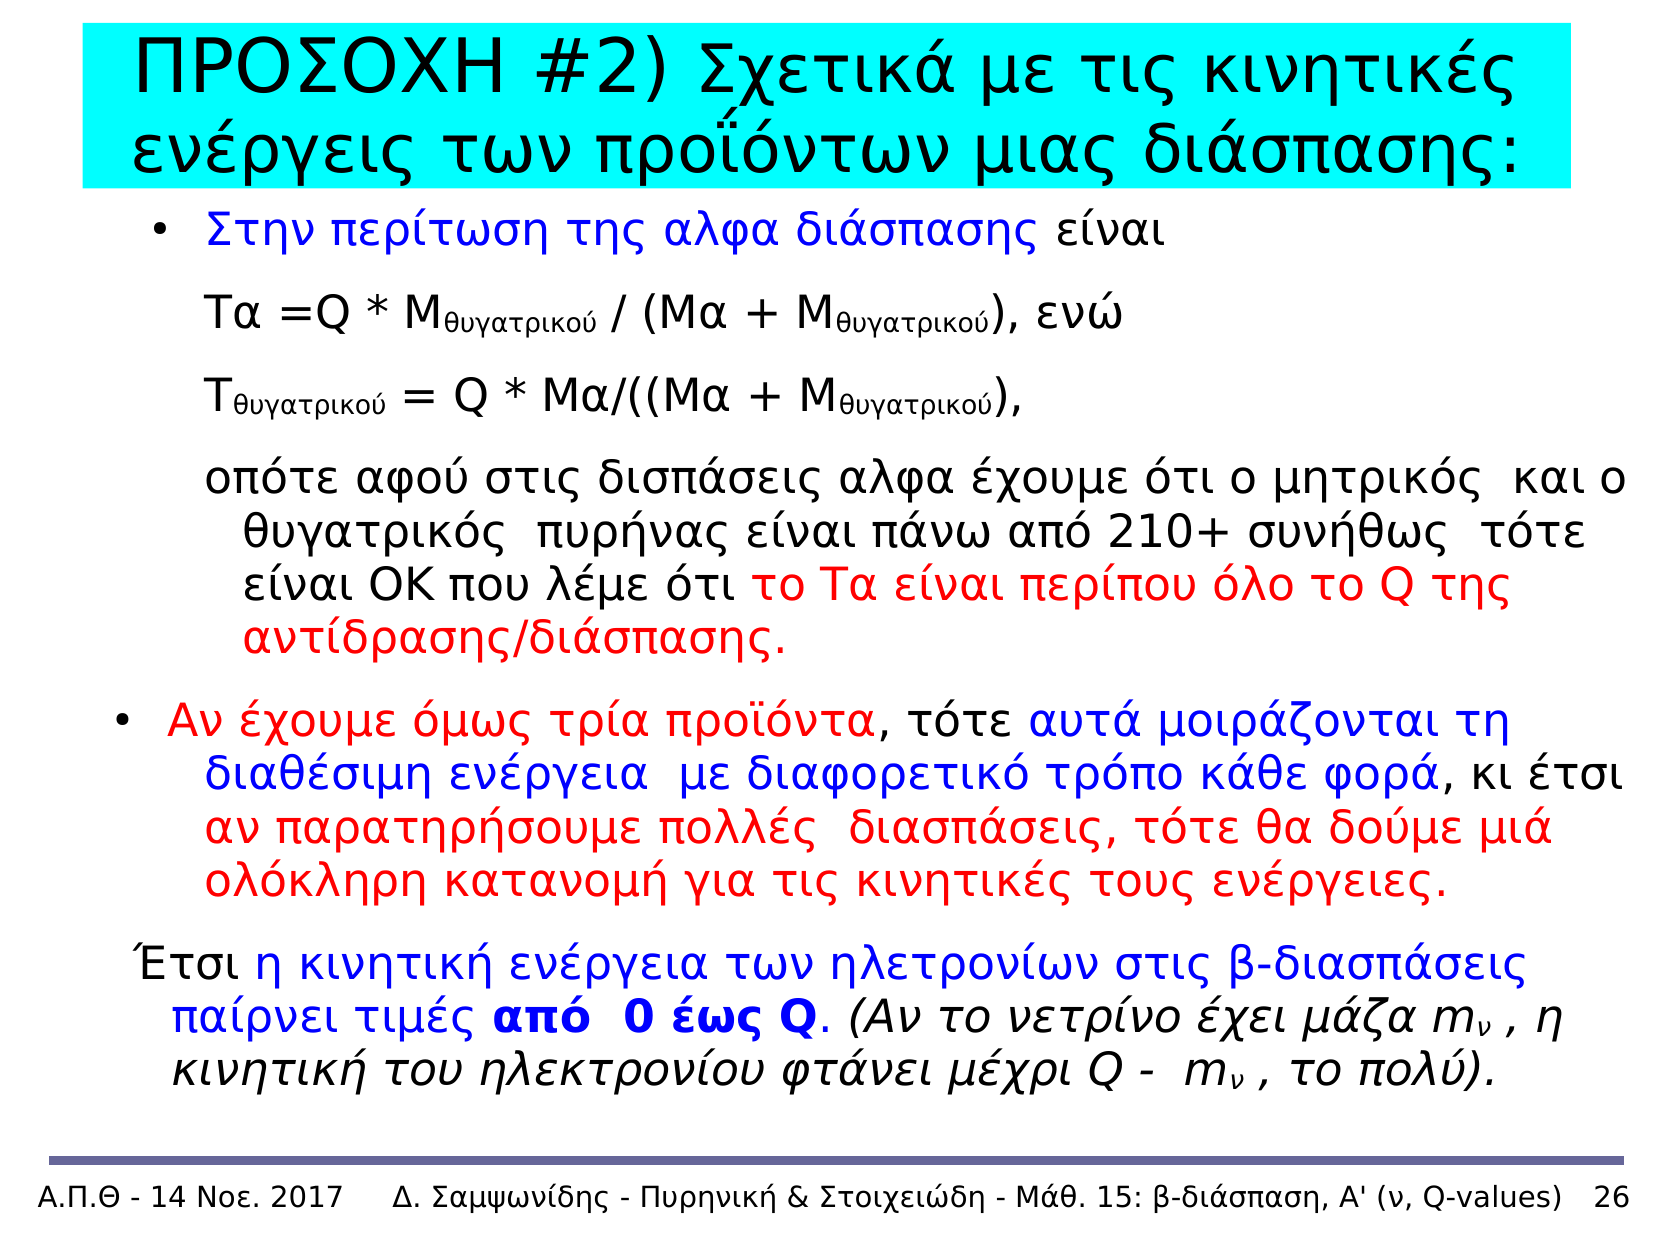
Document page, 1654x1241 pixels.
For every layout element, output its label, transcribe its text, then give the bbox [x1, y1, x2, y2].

list Στην περίτωση της αλφα διάσπασης είναι Τα =Q * Μθυγατρικού / (Μα + Μθυγατρικού), ενώ Τθυγατρικού = Q * Μα/((Μα + Μθυγατρικού), οπότε αφού στις δισπάσεις αλφα έχουμε ότι ο μητρικός και ο θυγατρικός πυρήνας είναι πάνω από 210+ συνήθως τότε είναι ΟΚ που λέμε ότι το Τα είναι περίπου όλο το Q της αντίδρασης/διάσπασης. Αν έχουμε όμως τρία προϊόντα, τότε αυτά μοιράζονται τη διαθέσιμη ενέργεια με διαφορετικό τρόπο κάθε φορά, κι έτσι αν παρατηρήσουμε πολλές διασπάσεις, τότε θα δούμε μιά ολόκληρη κατανομή για τις κινητικές τους ενέργειες. Έτσι η κινητική ενέργεια των ηλετρονίων στις β-διασπάσεις παίρνει τιμές από 0 έως Q. (Αν το νετρίνο έχει μάζα mν , η κινητική του ηλεκτρονίου φτάνει μέχρι Q - mν , το πολύ). [59, 203, 1630, 1180]
title ΠΡΟΣΟΧΗ #2) Σχετικά με τις κινητικές ενέργεις των προΐόντων μιας διάσπασης: [82, 22, 1571, 189]
